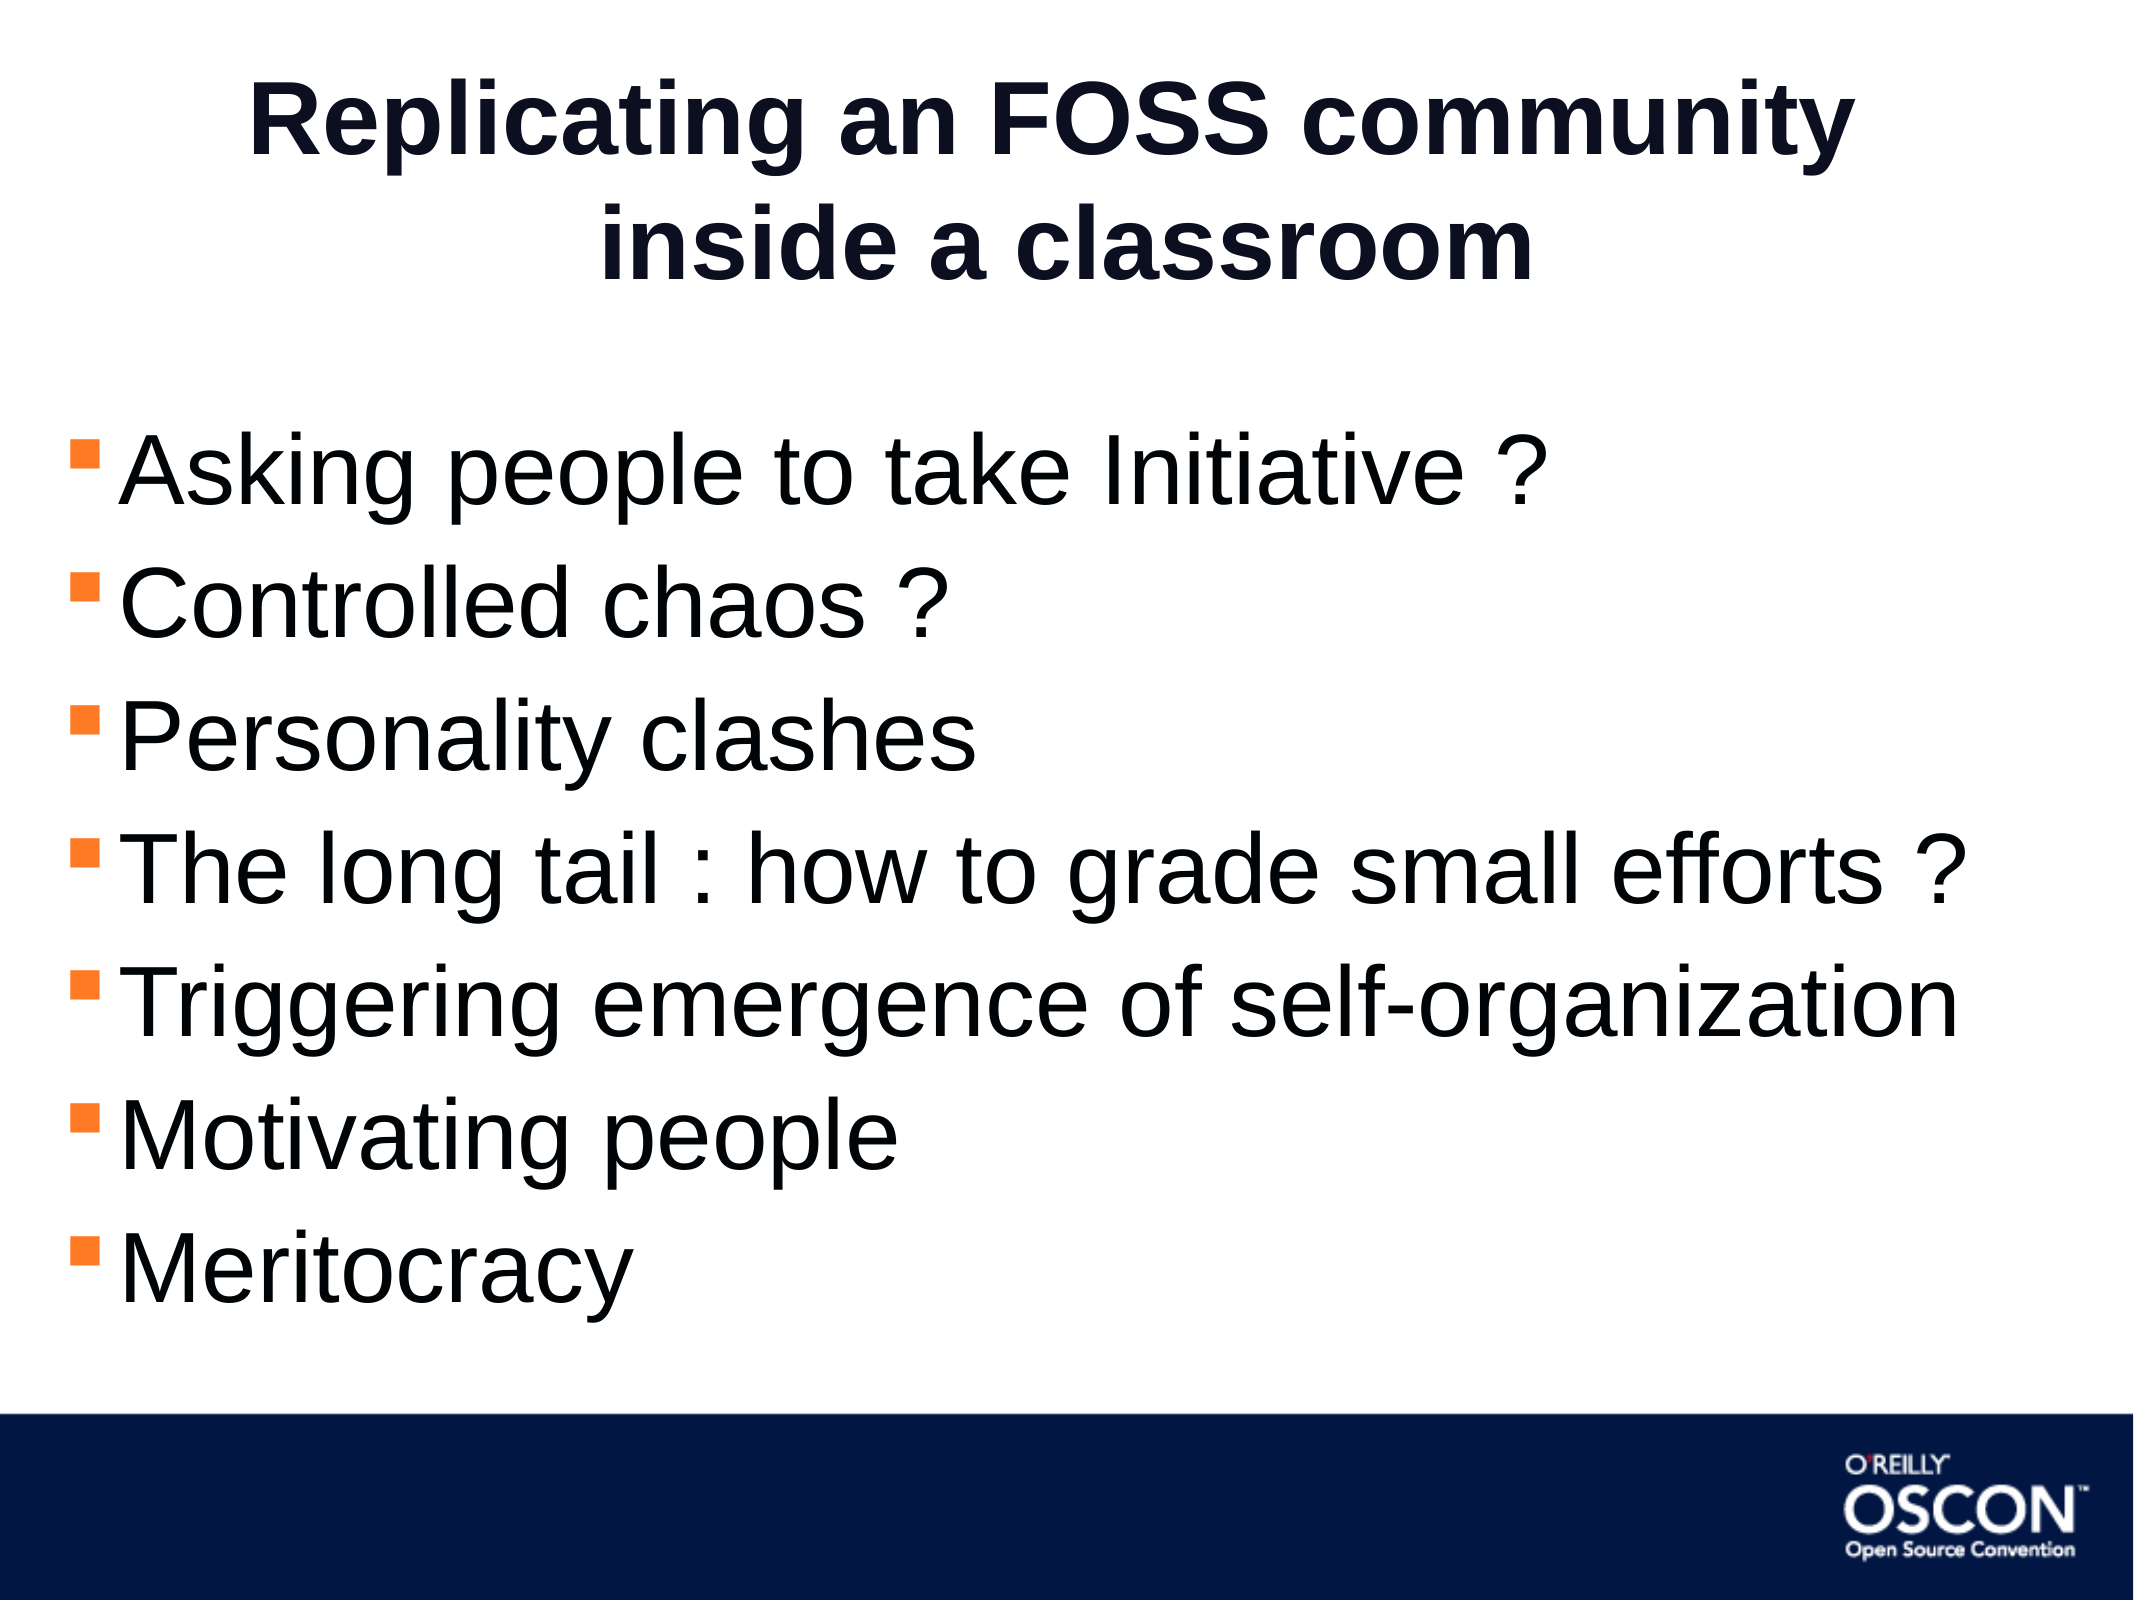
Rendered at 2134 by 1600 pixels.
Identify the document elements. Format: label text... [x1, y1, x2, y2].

picture [0, 0, 2134, 1600]
title Replicating an FOSS community inside a classroom [41, 42, 2094, 309]
list Asking people to take Initiative ? Controlled chaos ? Personality clashes The long tail : how to grade small efforts ? Triggering emergence of self-organization Motivating people Meritocracy [47, 410, 2100, 1333]
